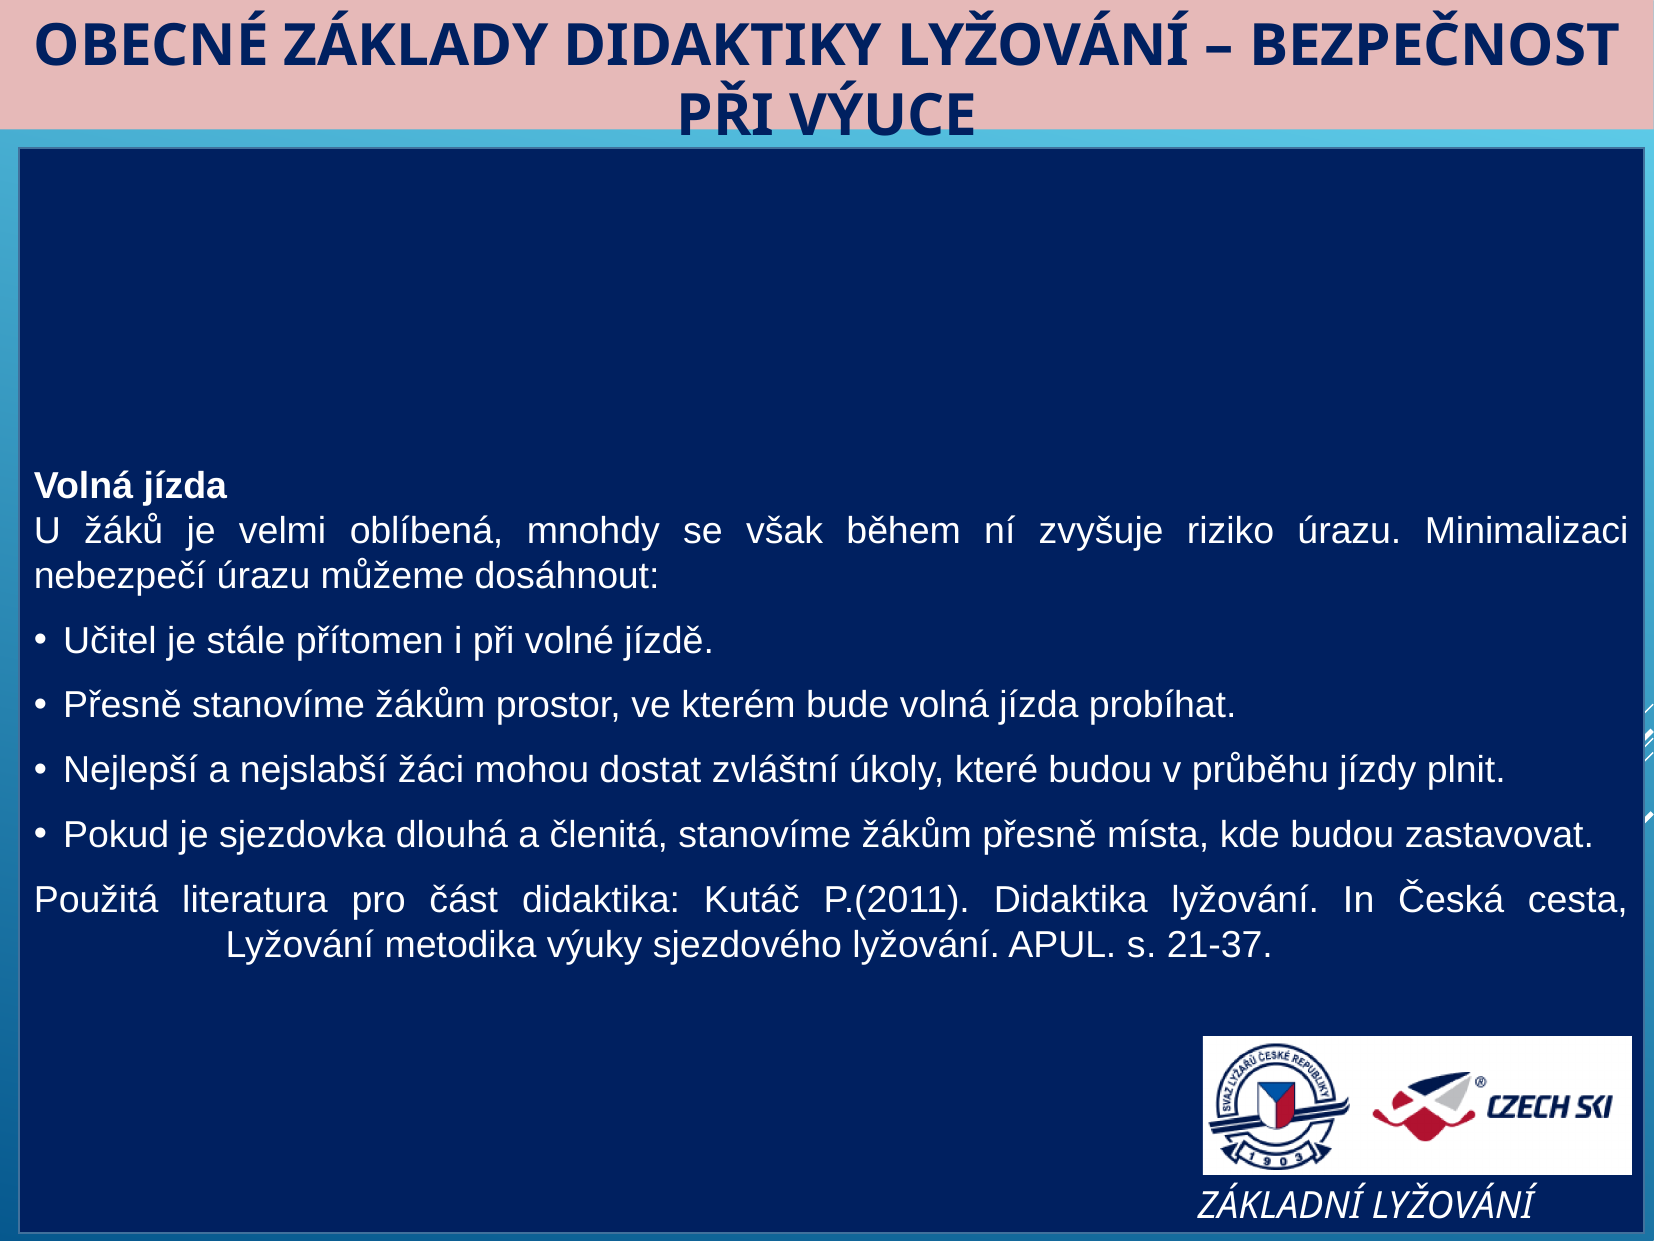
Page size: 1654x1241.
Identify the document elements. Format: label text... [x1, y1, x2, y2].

picture [1202, 1036, 1632, 1173]
text_box Volná jízda U žáků je velmi oblíbená, mnohdy se však během ní zvyšuje riziko úrazu. Minimalizaci nebezpečí úrazu můžeme dosáhnout: Učitel je stále přítomen i při volné jízdě. Přesně stanovíme žákům prostor, ve kterém bude volná jízda probíhat. Nejlepší a nejslabší žáci mohou dostat zvláštní úkoly, které budou v průběhu jízdy plnit. Pokud je sjezdovka dlouhá a členitá, stanovíme žákům přesně místa, kde budou zastavovat. Použitá literatura pro část didaktika: Kutáč P.(2011). Didaktika lyžování. In Česká cesta, Lyžování metodika výuky sjezdového lyžování. APUL. s. 21-37. [19, 148, 1644, 1233]
title Obecné základy didaktiky lyžování – bezpečnost při výuce [0, 0, 1654, 130]
text_box ZÁKLADNÍ LYŽOVÁNÍ [1182, 1173, 1644, 1235]
